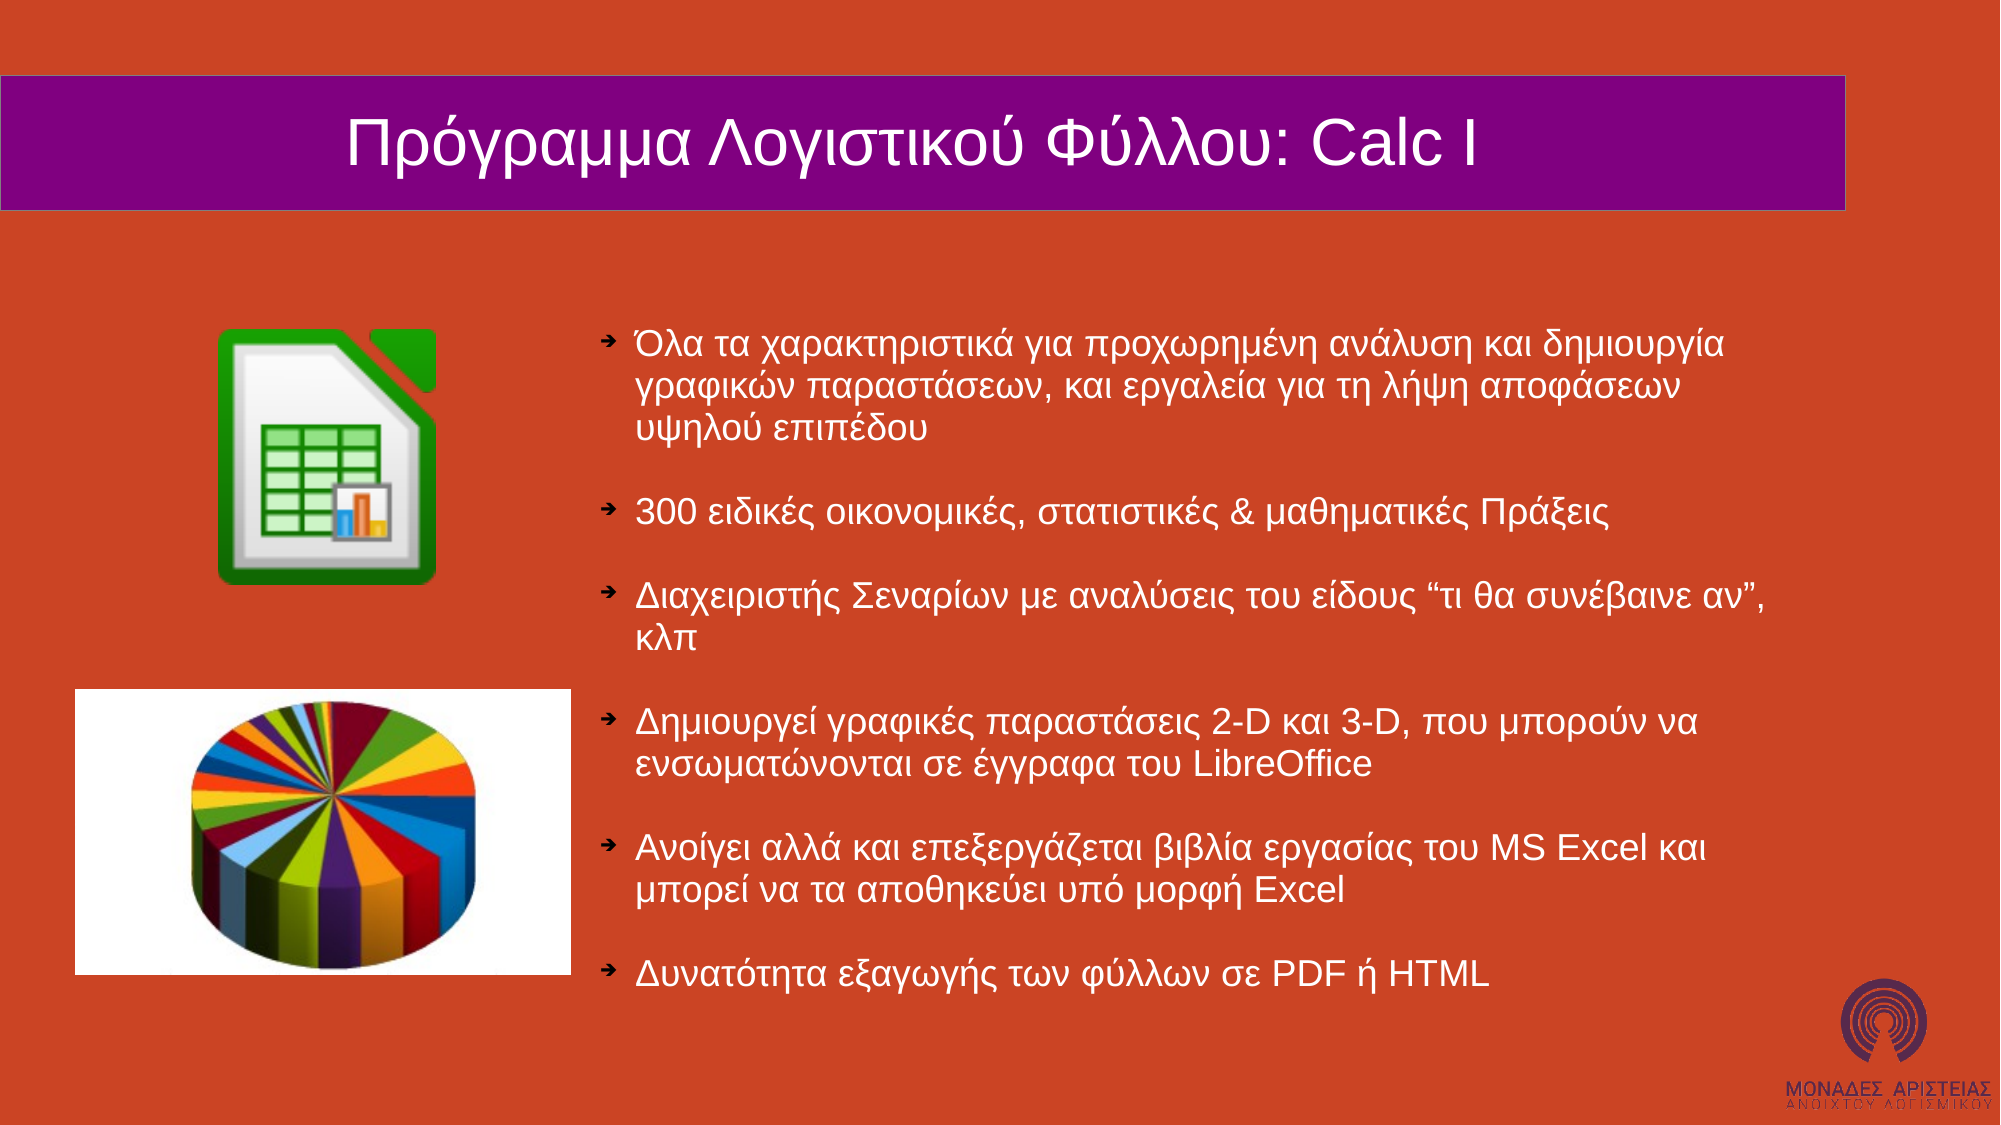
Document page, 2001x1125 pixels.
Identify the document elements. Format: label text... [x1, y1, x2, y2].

text_box Πρόγραμμα Λογιστικού Φύλλου: Calc Ι [0, 75, 1846, 211]
text_box Όλα τα χαρακτηριστικά για προχωρημένη ανάλυση και δημιουργία γραφικών παραστάσεων, και εργαλεία για τη λήψη αποφάσεων υψηλού επιπέδου 300 ειδικές οικονομικές, στατιστικές & μαθηματικές Πράξεις Διαχειριστής Σεναρίων με αναλύσεις του είδους “τι θα συνέβαινε αν”, κλπ Δημιουργεί γραφικές παραστάσεις 2-D και 3-D, που μπορούν να ενσωματώνονται σε έγγραφα του LibreOffice Ανοίγει αλλά και επεξεργάζεται βιβλία εργασίας του MS Excel και μπορεί να τα αποθηκεύει υπό μορφή Excel Δυνατότητα εξαγωγής των φύλλων σε PDF ή HTML [585, 314, 1826, 1066]
picture [218, 329, 436, 586]
picture [1785, 978, 1992, 1111]
picture [75, 689, 571, 976]
